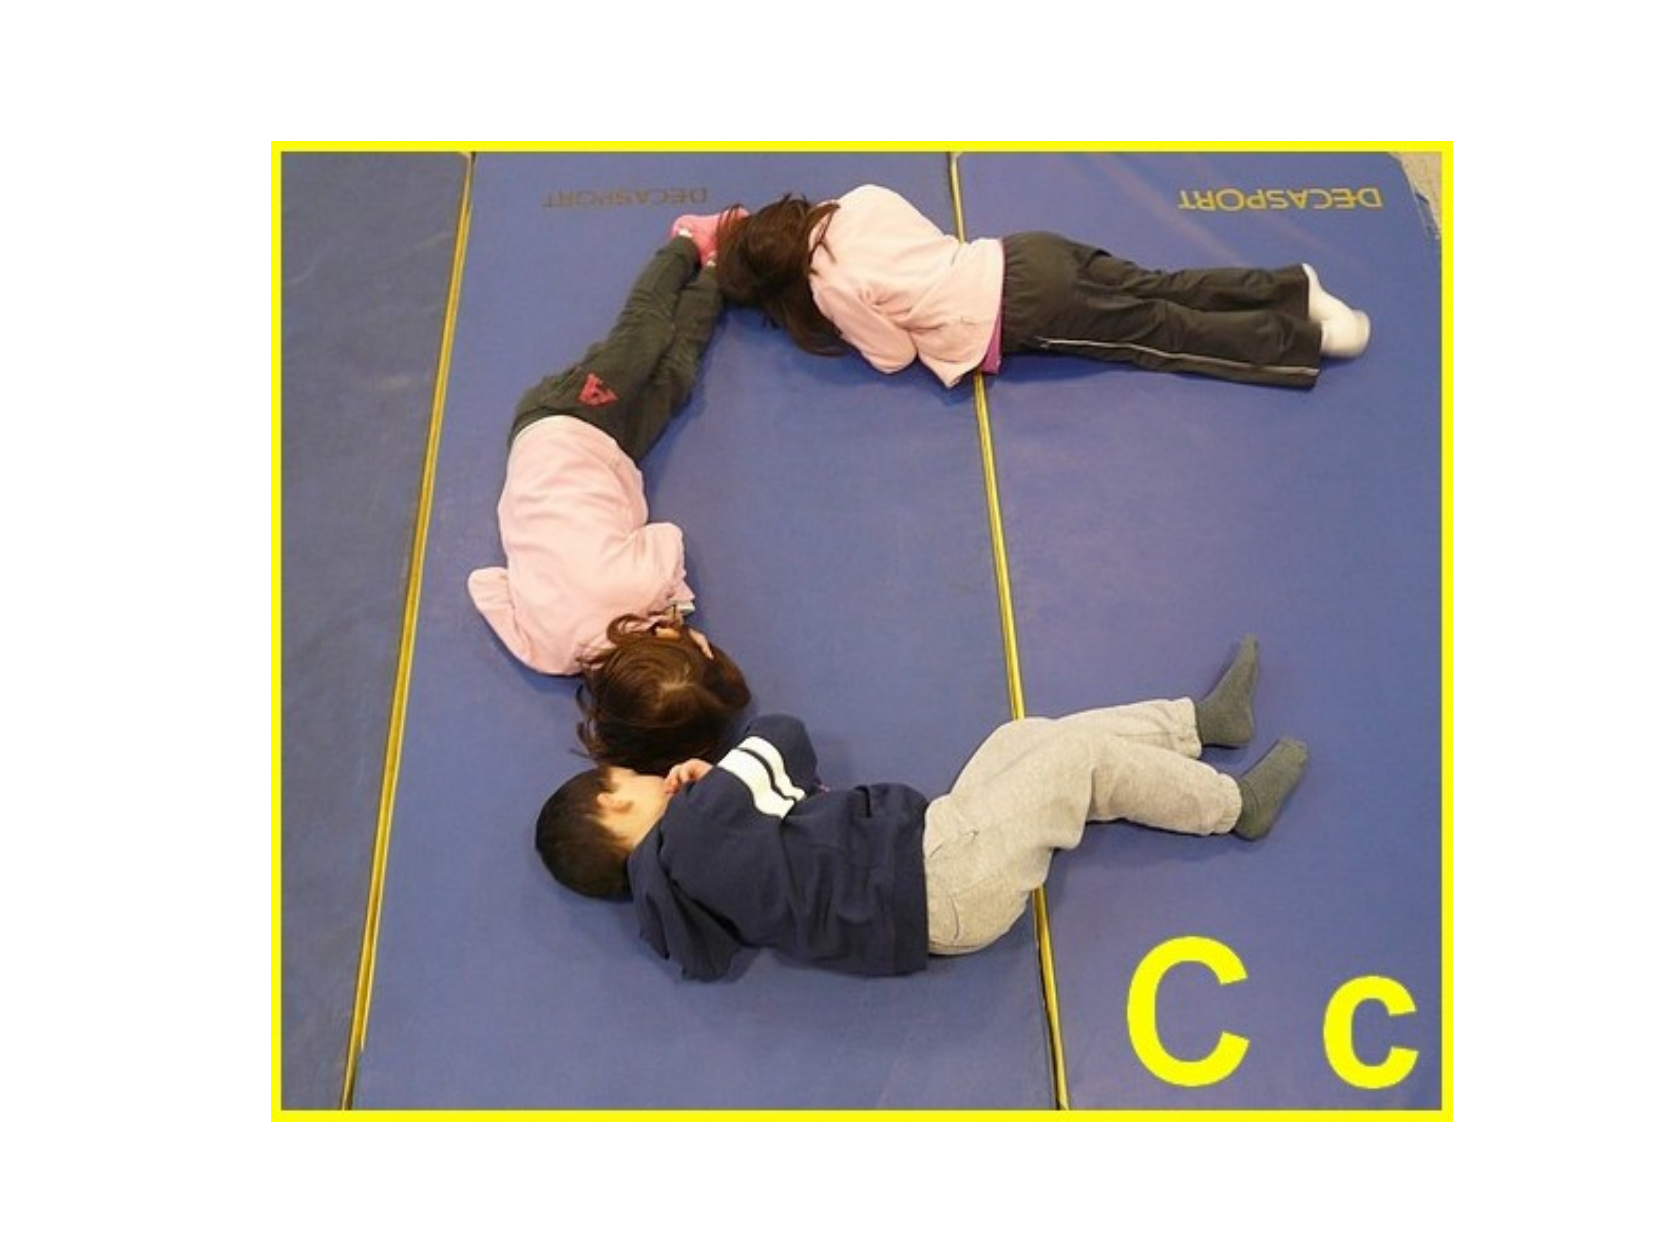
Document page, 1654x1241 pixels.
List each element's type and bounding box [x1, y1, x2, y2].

picture [271, 141, 1453, 1123]
